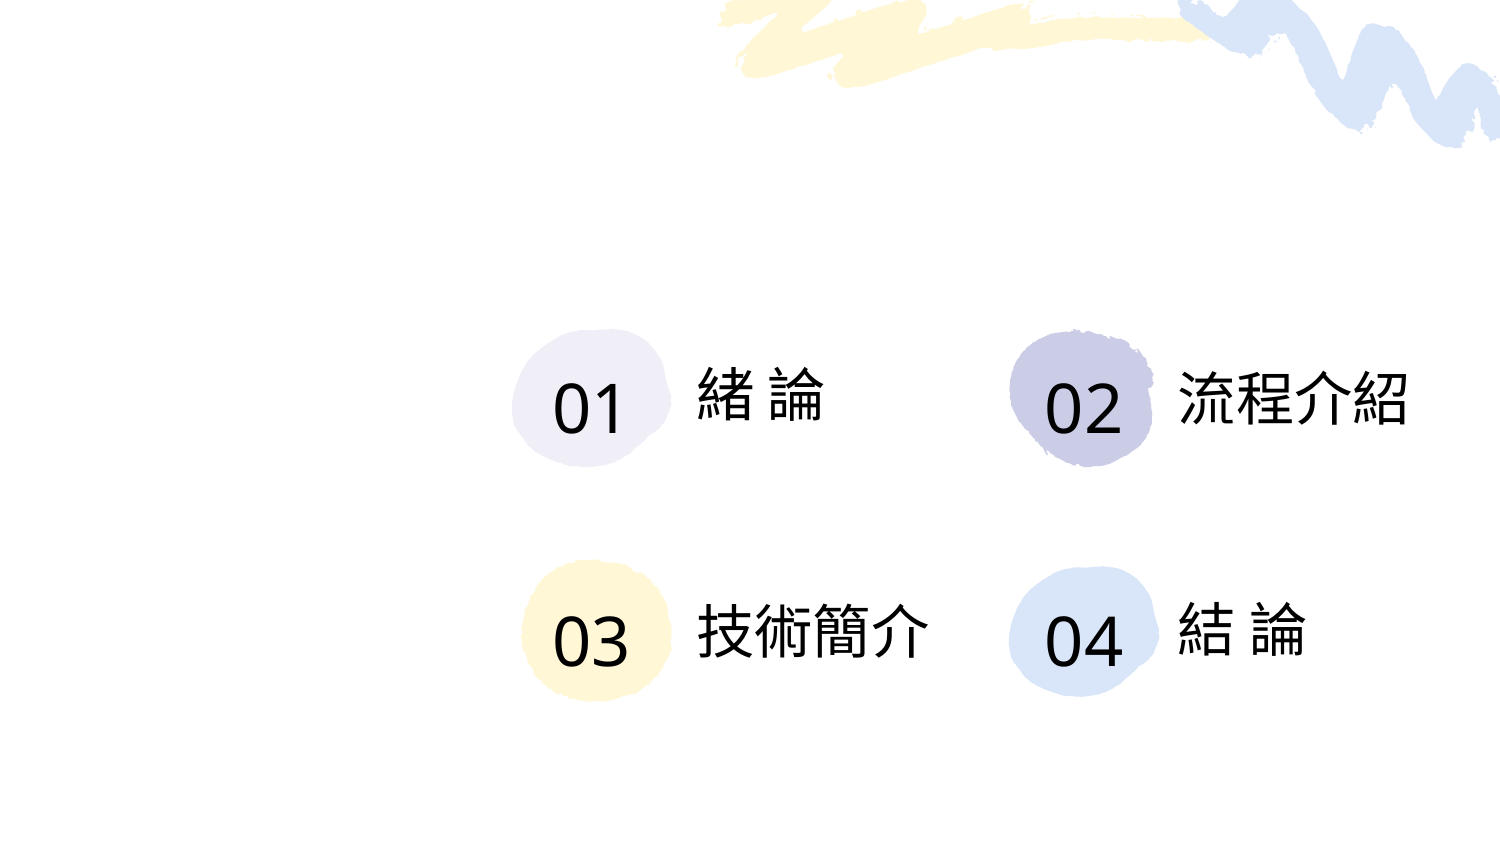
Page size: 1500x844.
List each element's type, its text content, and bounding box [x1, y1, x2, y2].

text_box 結 論 [1162, 559, 1386, 698]
text_box 01 [521, 349, 663, 447]
text_box 技術簡介 [681, 560, 970, 699]
text_box [1273, 36, 1281, 43]
text_box 流程介紹 [1162, 328, 1430, 467]
text_box [501, 276, 1370, 732]
text_box 03 [521, 582, 663, 681]
text_box 02 [1017, 349, 1152, 447]
text_box [717, 0, 1500, 149]
text_box 04 [1017, 582, 1152, 681]
text_box [1039, 14, 1056, 20]
text_box 緒 論 [681, 324, 920, 463]
